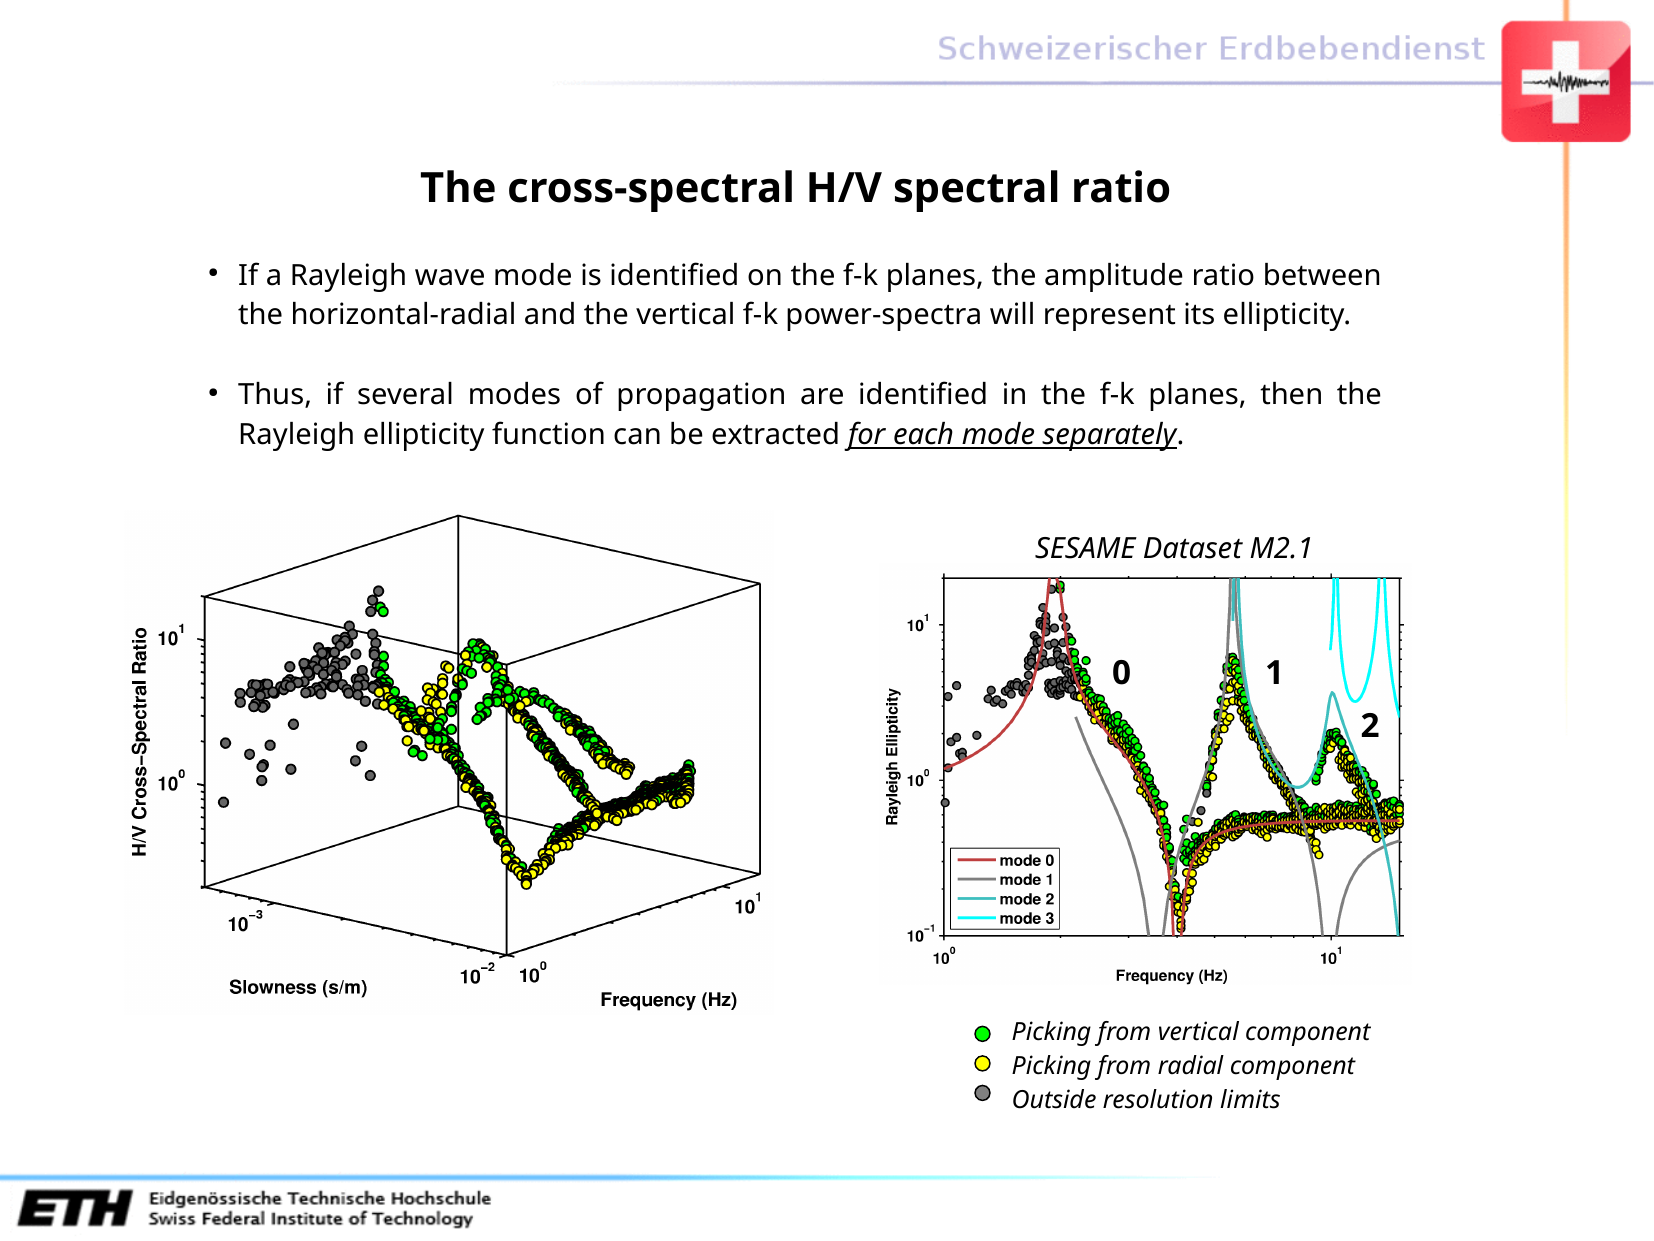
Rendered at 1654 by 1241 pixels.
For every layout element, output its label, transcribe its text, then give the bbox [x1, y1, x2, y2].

text_box Picking from vertical component Picking from radial component Outside resolution limits [996, 1006, 1410, 1119]
text_box SESAME Dataset M2.1 [986, 519, 1362, 573]
text_box [975, 1055, 991, 1071]
text_box 0 [1097, 641, 1146, 700]
picture [0, 0, 1654, 1241]
text_box [975, 1085, 991, 1101]
text_box [975, 1026, 991, 1042]
text_box The cross-spectral H/V spectral ratio If a Rayleigh wave mode is identified on the f-k planes, the amplitude ratio between the horizontal-radial and the vertical f-k power-spectra will represent its ellipticity. Thus, if several modes of propagation are identified in the f-k planes, then the Rayleigh ellipticity function can be extracted for each mode separately. [193, 150, 1398, 447]
text_box 1 [1250, 641, 1299, 700]
text_box 2 [1345, 694, 1394, 753]
